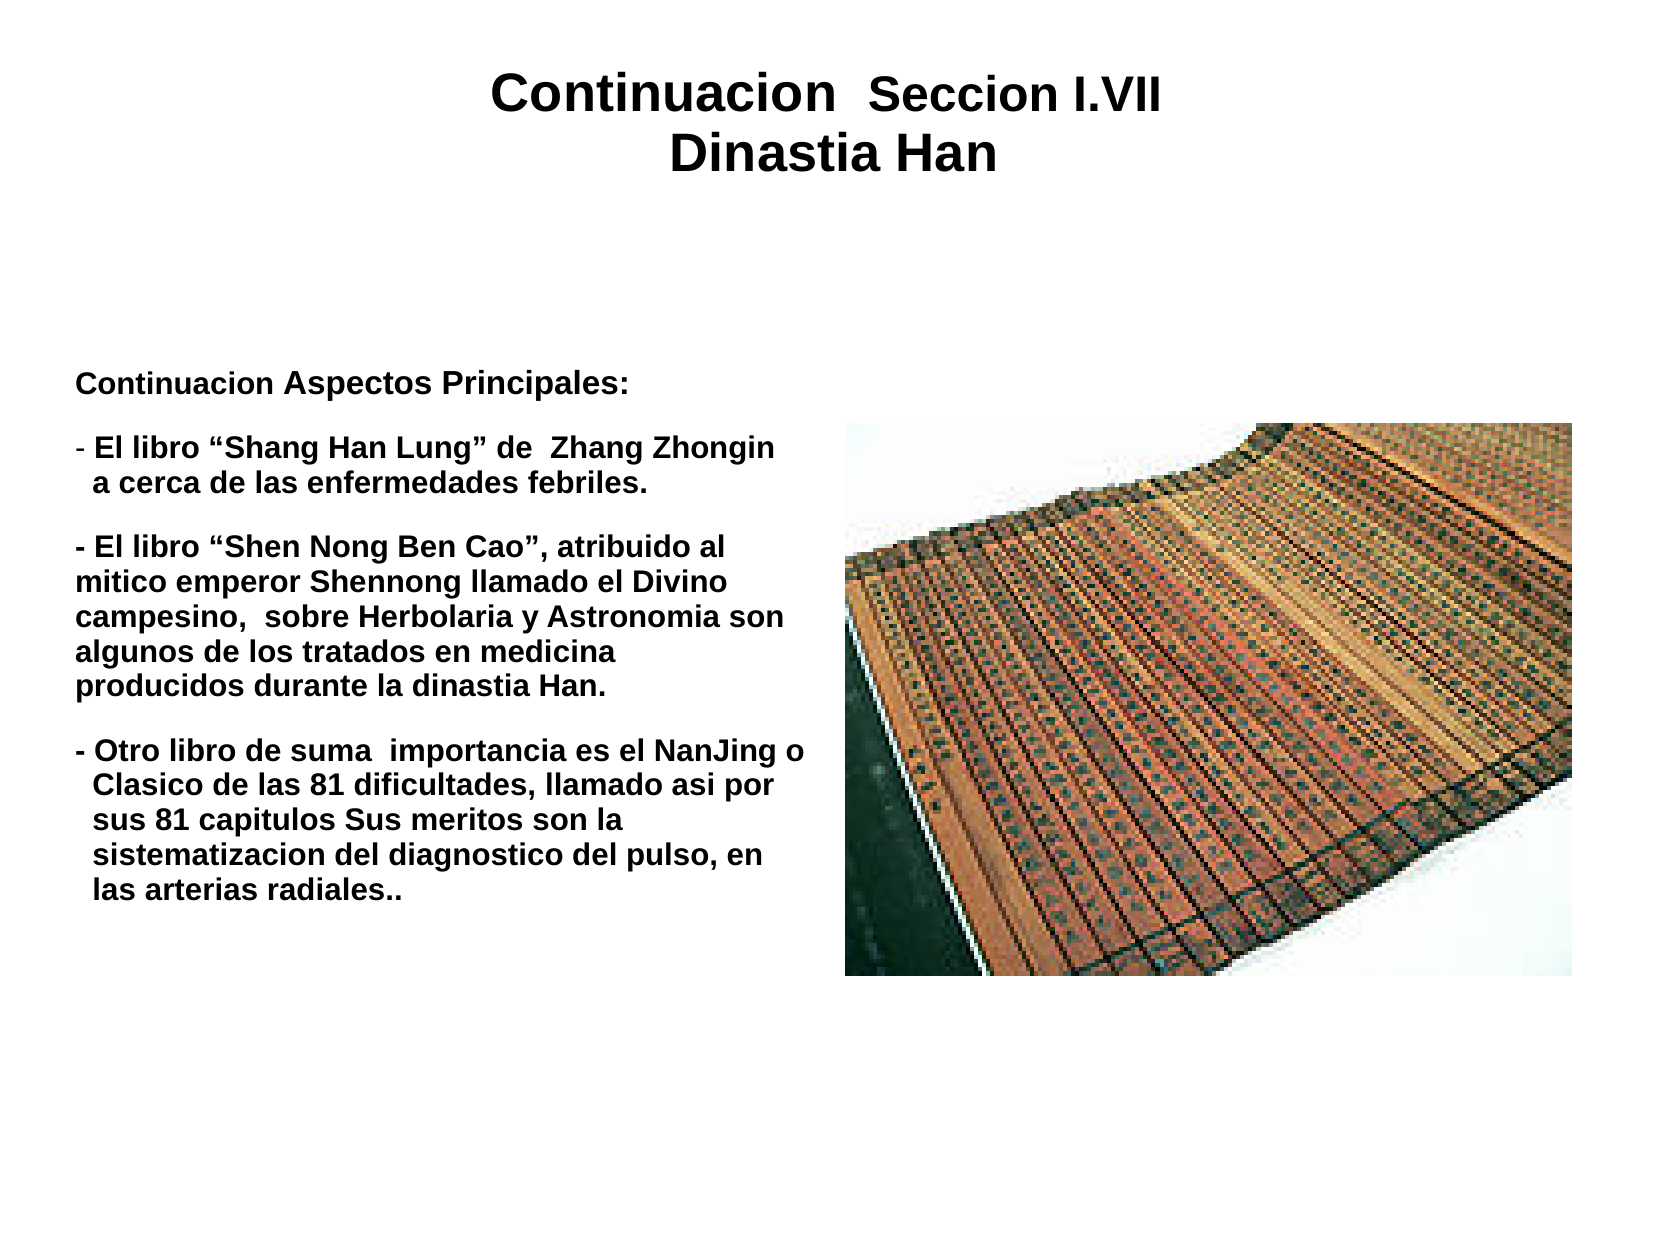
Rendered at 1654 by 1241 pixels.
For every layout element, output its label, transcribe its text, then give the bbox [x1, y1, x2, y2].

title Continuacion Seccion I.VII Dinastia Han [82, 56, 1571, 250]
picture [845, 423, 1572, 976]
list Continuacion Aspectos Principales: - El libro “Shang Han Lung” de Zhang Zhongin a cerca de las enfermedades febriles. - El libro “Shen Nong Ben Cao”, atribuido al mitico emperor Shennong llamado el Divino campesino, sobre Herbolaria y Astronomia son algunos de los tratados en medicina producidos durante la dinastia Han. - Otro libro de suma importancia es el NanJing o Clasico de las 81 dificultades, llamado asi por sus 81 capitulos Sus meritos son la sistematizacion del diagnostico del pulso, en las arterias radiales.. [75, 300, 809, 1186]
